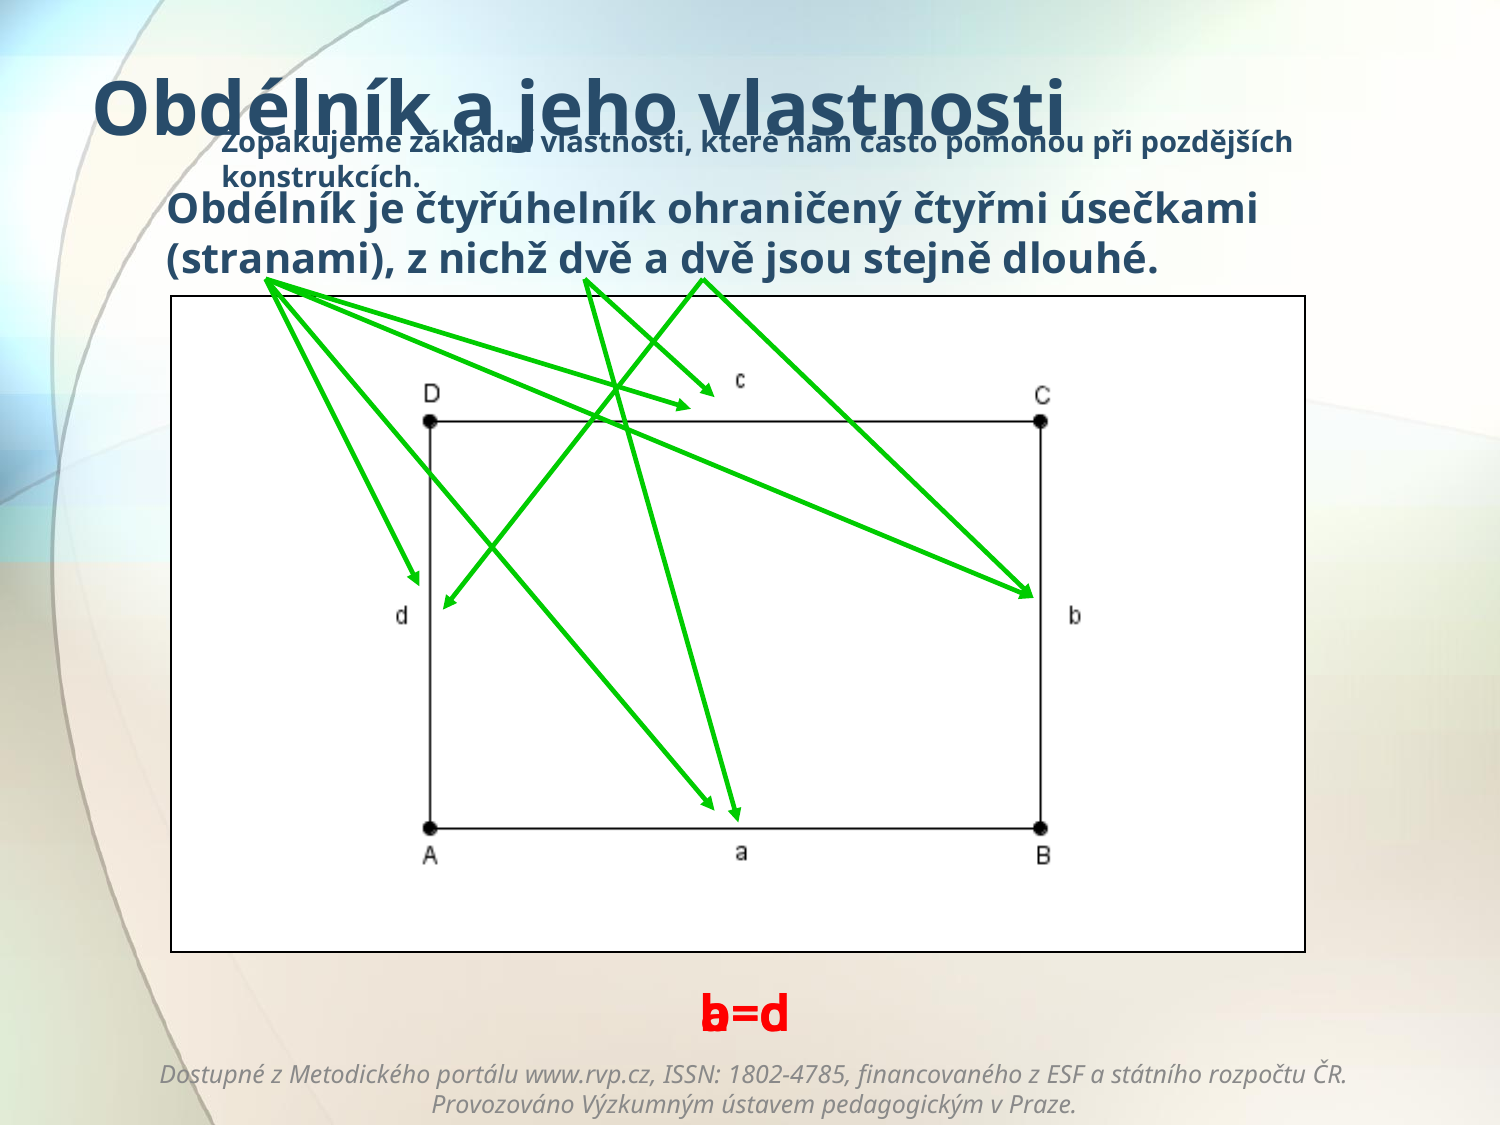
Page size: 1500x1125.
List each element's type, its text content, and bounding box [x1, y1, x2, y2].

text_box Obdélník je čtyřúhelník ohraničený čtyřmi úsečkami (stranami), z nichž dvě a dvě jsou stejně dlouhé. [152, 184, 1442, 280]
text_box [330, 302, 346, 307]
text_box [330, 295, 589, 307]
picture [0, 0, 1500, 1125]
text_box [592, 295, 610, 307]
title Obdélník a jeho vlastnosti [76, 62, 1412, 165]
text_box [607, 295, 686, 307]
text_box b=d [159, 964, 1332, 1059]
text_box [280, 301, 336, 412]
text_box Zopakujeme základní vlastnosti, které nám často pomohou při pozdějších konstrukcích. [206, 111, 1483, 206]
text_box [685, 295, 727, 307]
text_box [171, 295, 1306, 953]
text_box [284, 295, 336, 357]
